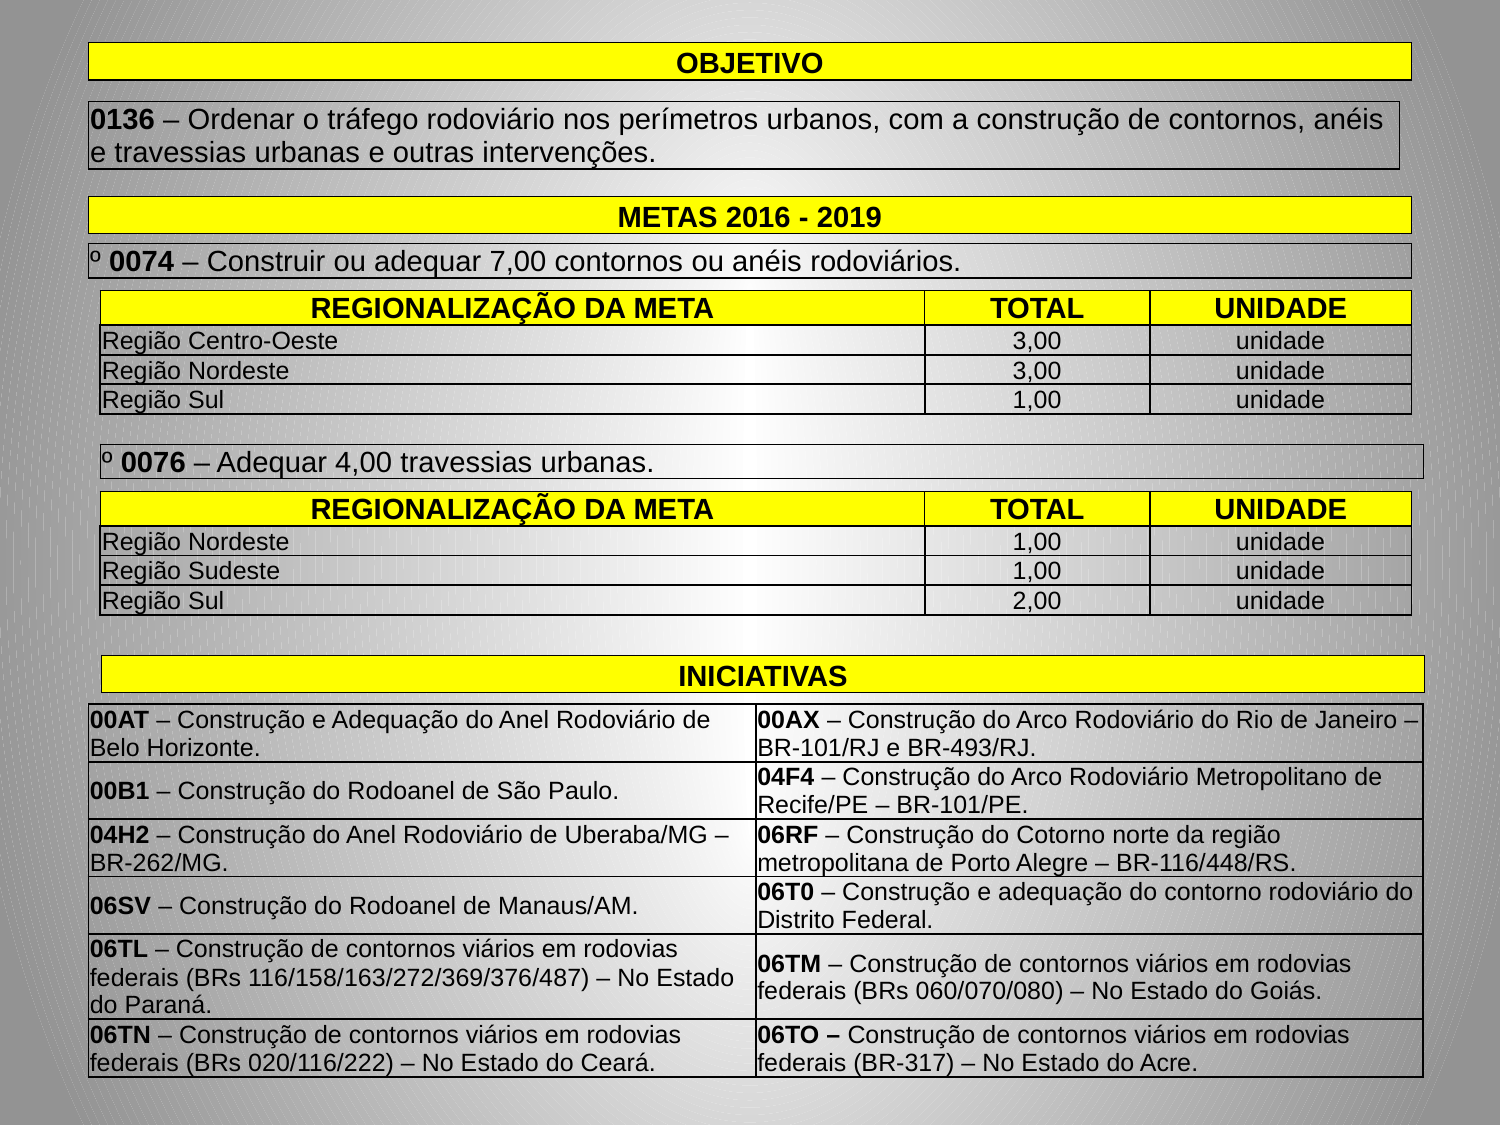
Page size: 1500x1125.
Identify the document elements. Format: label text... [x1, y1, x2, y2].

table_cell 1,00 [926, 385, 1149, 413]
table_header TOTAL [925, 291, 1149, 324]
table_cell 06T0 – Construção e adequação do contorno rodoviário do Distrito Federal. [757, 877, 1422, 933]
table_cell 06SV – Construção do Rodoanel de Manaus/AM. [89, 877, 755, 933]
table_header º 0074 – Construir ou adequar 7,00 contornos ou anéis rodoviários. [89, 244, 1411, 277]
table_header 00AT – Construção e Adequação do Anel Rodoviário de Belo Horizonte. [89, 705, 755, 761]
table_cell 3,00 [926, 326, 1149, 354]
table_cell 00B1 – Construção do Rodoanel de São Paulo. [89, 763, 755, 818]
table_cell Região Sul [101, 385, 924, 413]
table_cell 04H2 – Construção do Anel Rodoviário de Uberaba/MG – BR-262/MG. [89, 820, 755, 876]
table_cell 06TM – Construção de contornos viários em rodovias federais (BRs 060/070/080) – No Estado do Goiás. [757, 935, 1422, 1018]
table_cell Região Sul [101, 586, 924, 614]
table_cell 1,00 [926, 556, 1149, 584]
table_cell 2,00 [926, 586, 1149, 614]
table_header 0136 – Ordenar o tráfego rodoviário nos perímetros urbanos, com a construção de contornos, anéis e travessias urbanas e outras intervenções. [89, 102, 1399, 168]
table_cell 06TO – Construção de contornos viários em rodovias federais (BR-317) – No Estado do Acre. [757, 1020, 1422, 1076]
table_header REGIONALIZAÇÃO DA META [101, 291, 924, 324]
table_cell unidade [1151, 527, 1411, 555]
table_header TOTAL [925, 492, 1149, 525]
table_cell 06TL – Construção de contornos viários em rodovias federais (BRs 116/158/163/272/369/376/487) – No Estado do Paraná. [89, 935, 755, 1018]
table_header METAS 2016 - 2019 [89, 197, 1411, 233]
table_cell Região Nordeste [101, 527, 924, 555]
table_cell 06RF – Construção do Cotorno norte da região metropolitana de Porto Alegre – BR-116/448/RS. [757, 820, 1422, 876]
table_cell 3,00 [926, 356, 1149, 383]
table_cell Região Nordeste [101, 356, 924, 383]
table_header REGIONALIZAÇÃO DA META [101, 492, 924, 525]
table_cell 1,00 [926, 527, 1149, 555]
table_header UNIDADE [1151, 291, 1411, 324]
table_header UNIDADE [1151, 492, 1411, 525]
table_header INICIATIVAS [102, 656, 1424, 692]
table_cell unidade [1151, 356, 1411, 383]
table_header º 0076 – Adequar 4,00 travessias urbanas. [101, 445, 1423, 478]
table_cell Região Centro-Oeste [101, 326, 924, 354]
table_header 00AX – Construção do Arco Rodoviário do Rio de Janeiro – BR-101/RJ e BR-493/RJ. [757, 705, 1422, 761]
table_cell unidade [1151, 385, 1411, 413]
table_cell Região Sudeste [101, 556, 924, 584]
table_cell unidade [1151, 326, 1411, 354]
table_cell unidade [1151, 556, 1411, 584]
table_header OBJETIVO [89, 43, 1411, 79]
table_cell 06TN – Construção de contornos viários em rodovias federais (BRs 020/116/222) – No Estado do Ceará. [89, 1020, 755, 1076]
table_cell 04F4 – Construção do Arco Rodoviário Metropolitano de Recife/PE – BR-101/PE. [757, 763, 1422, 818]
table_cell unidade [1151, 586, 1411, 614]
